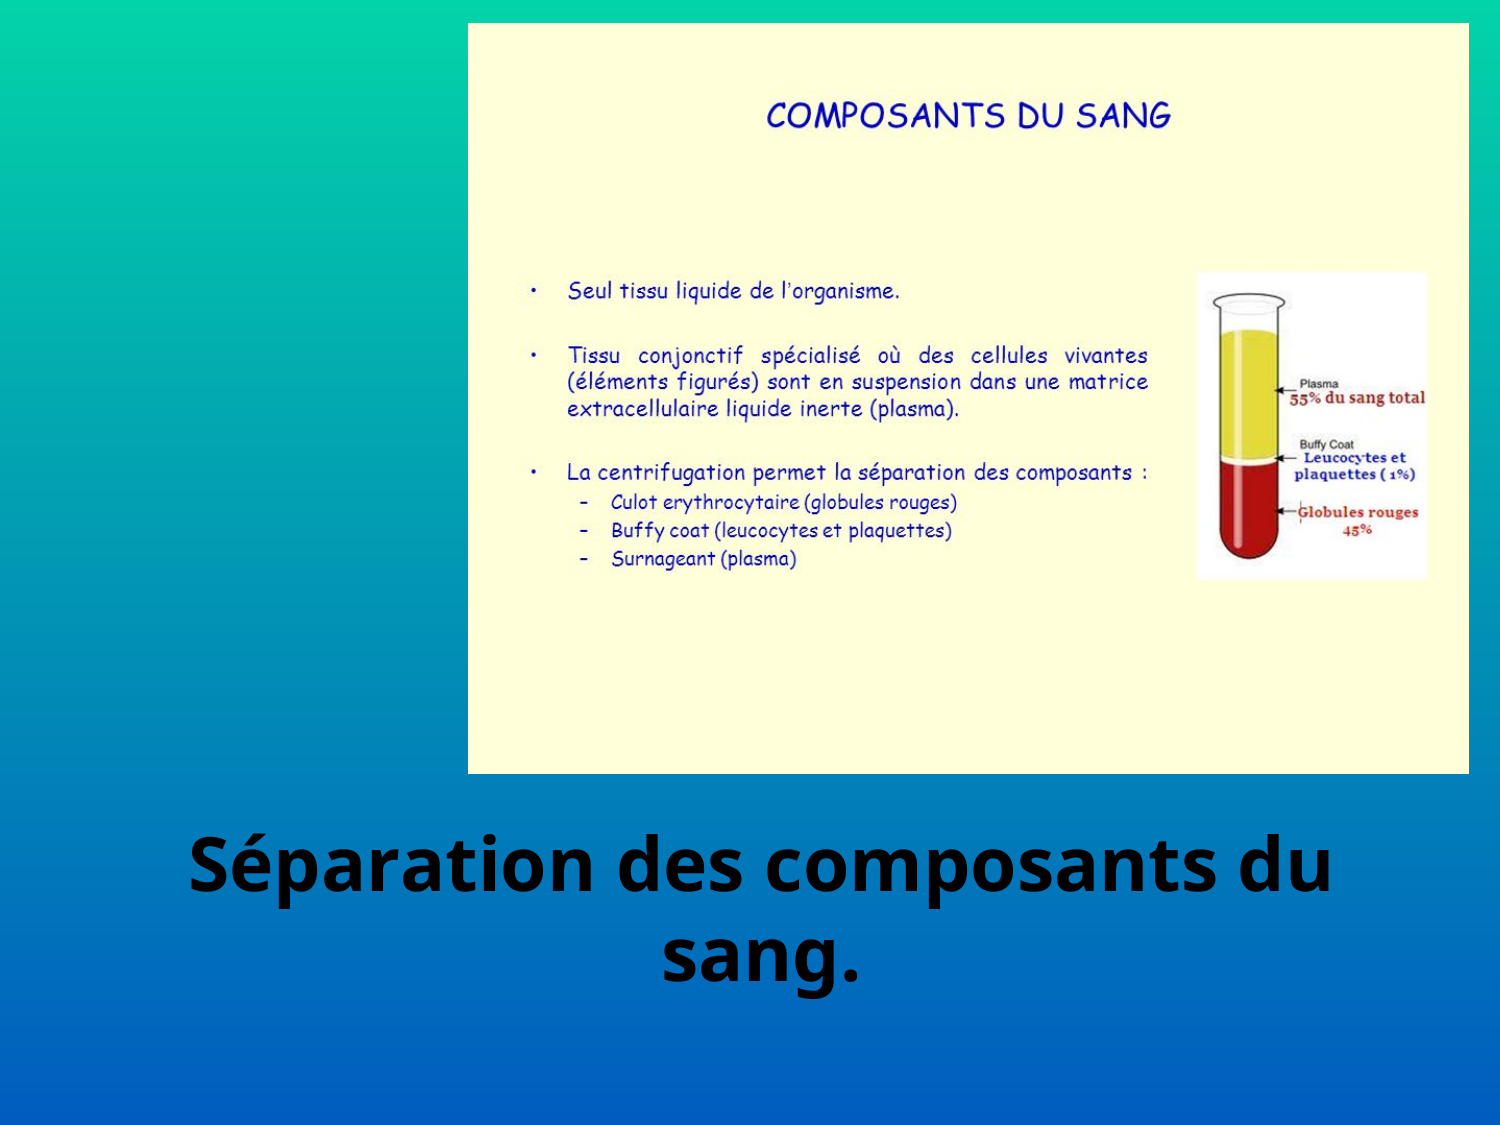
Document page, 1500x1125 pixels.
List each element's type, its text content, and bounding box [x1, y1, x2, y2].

text_box Séparation des composants du sang. [128, 808, 1395, 1004]
picture [0, 23, 1500, 773]
